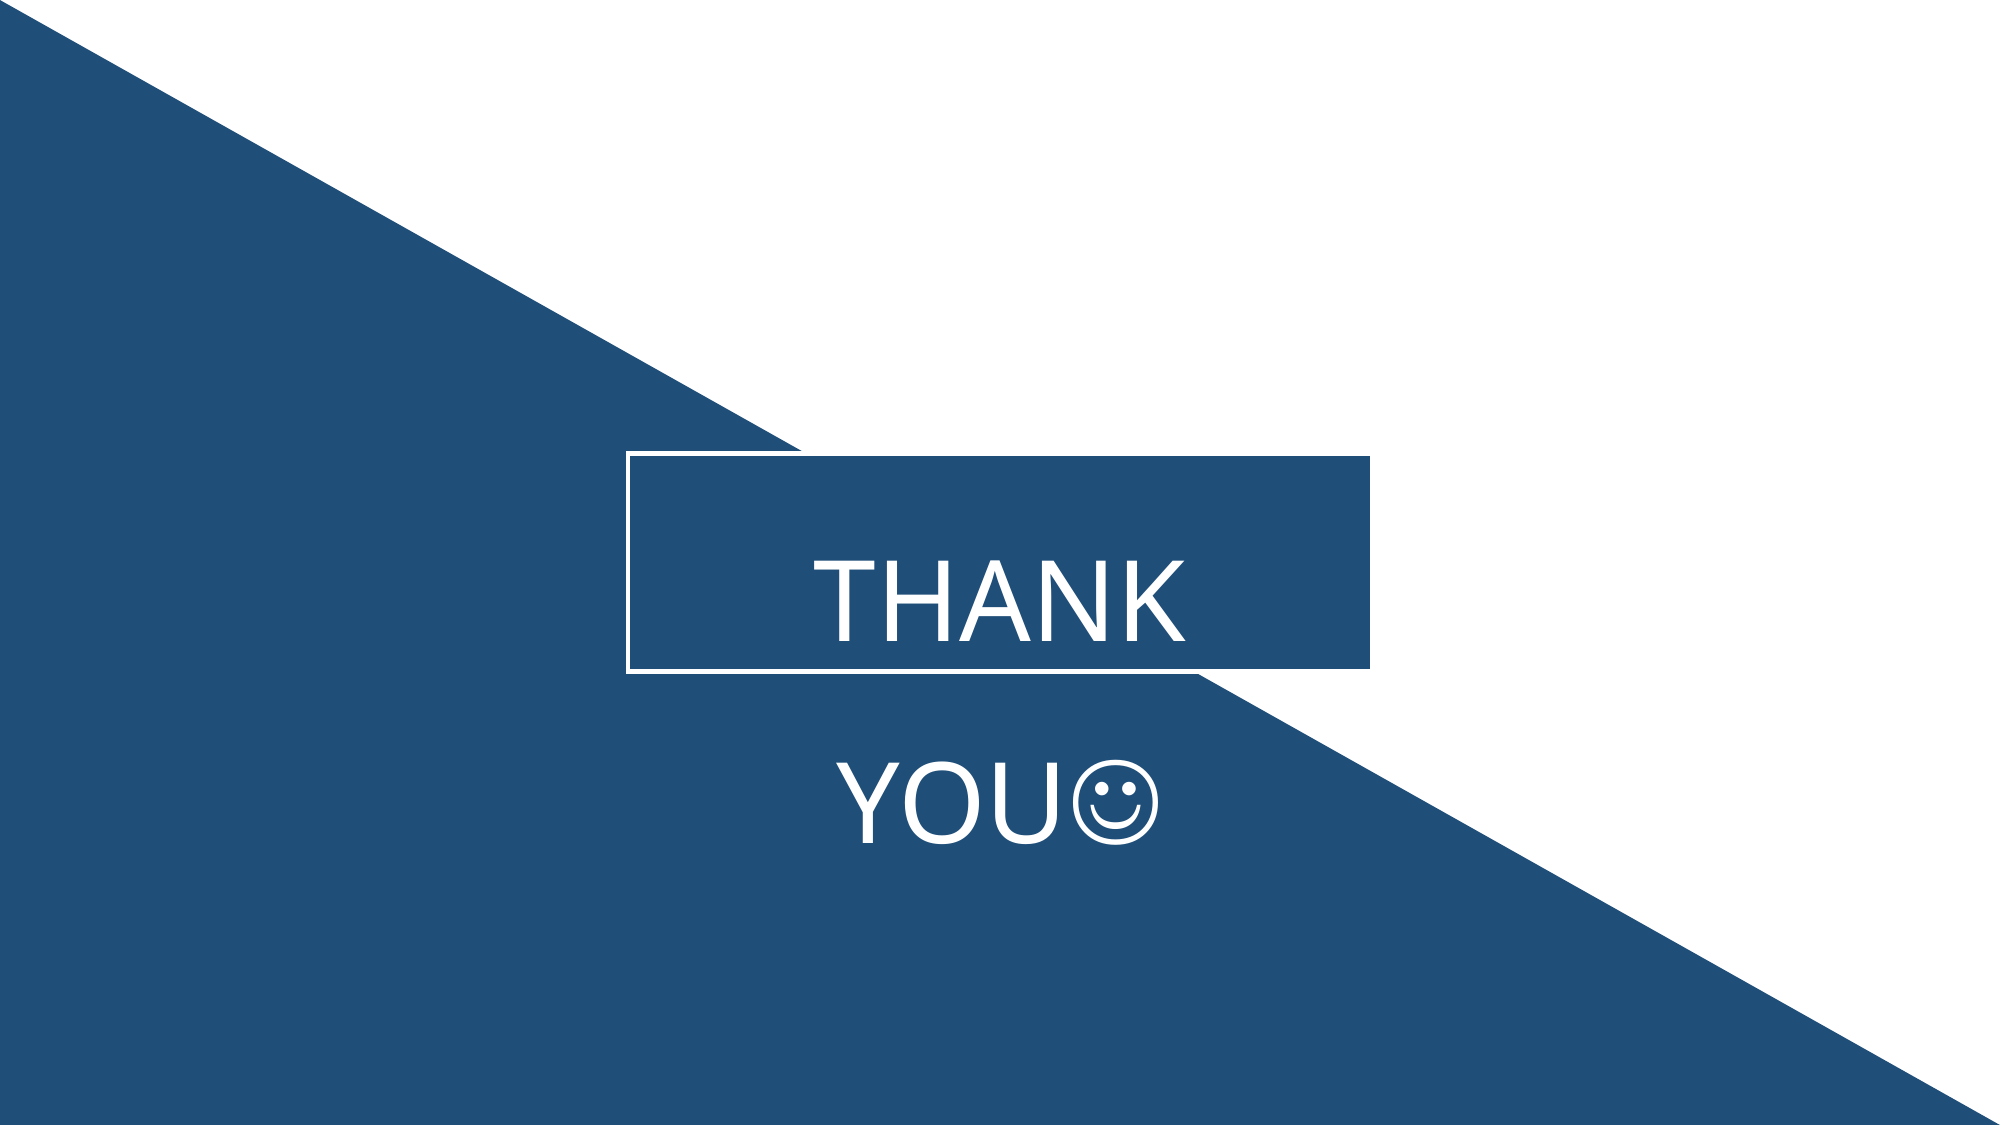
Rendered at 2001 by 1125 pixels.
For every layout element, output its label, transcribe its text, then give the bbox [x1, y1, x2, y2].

text_box [0, 0, 2000, 1125]
text_box THANK YOU [628, 453, 1372, 672]
